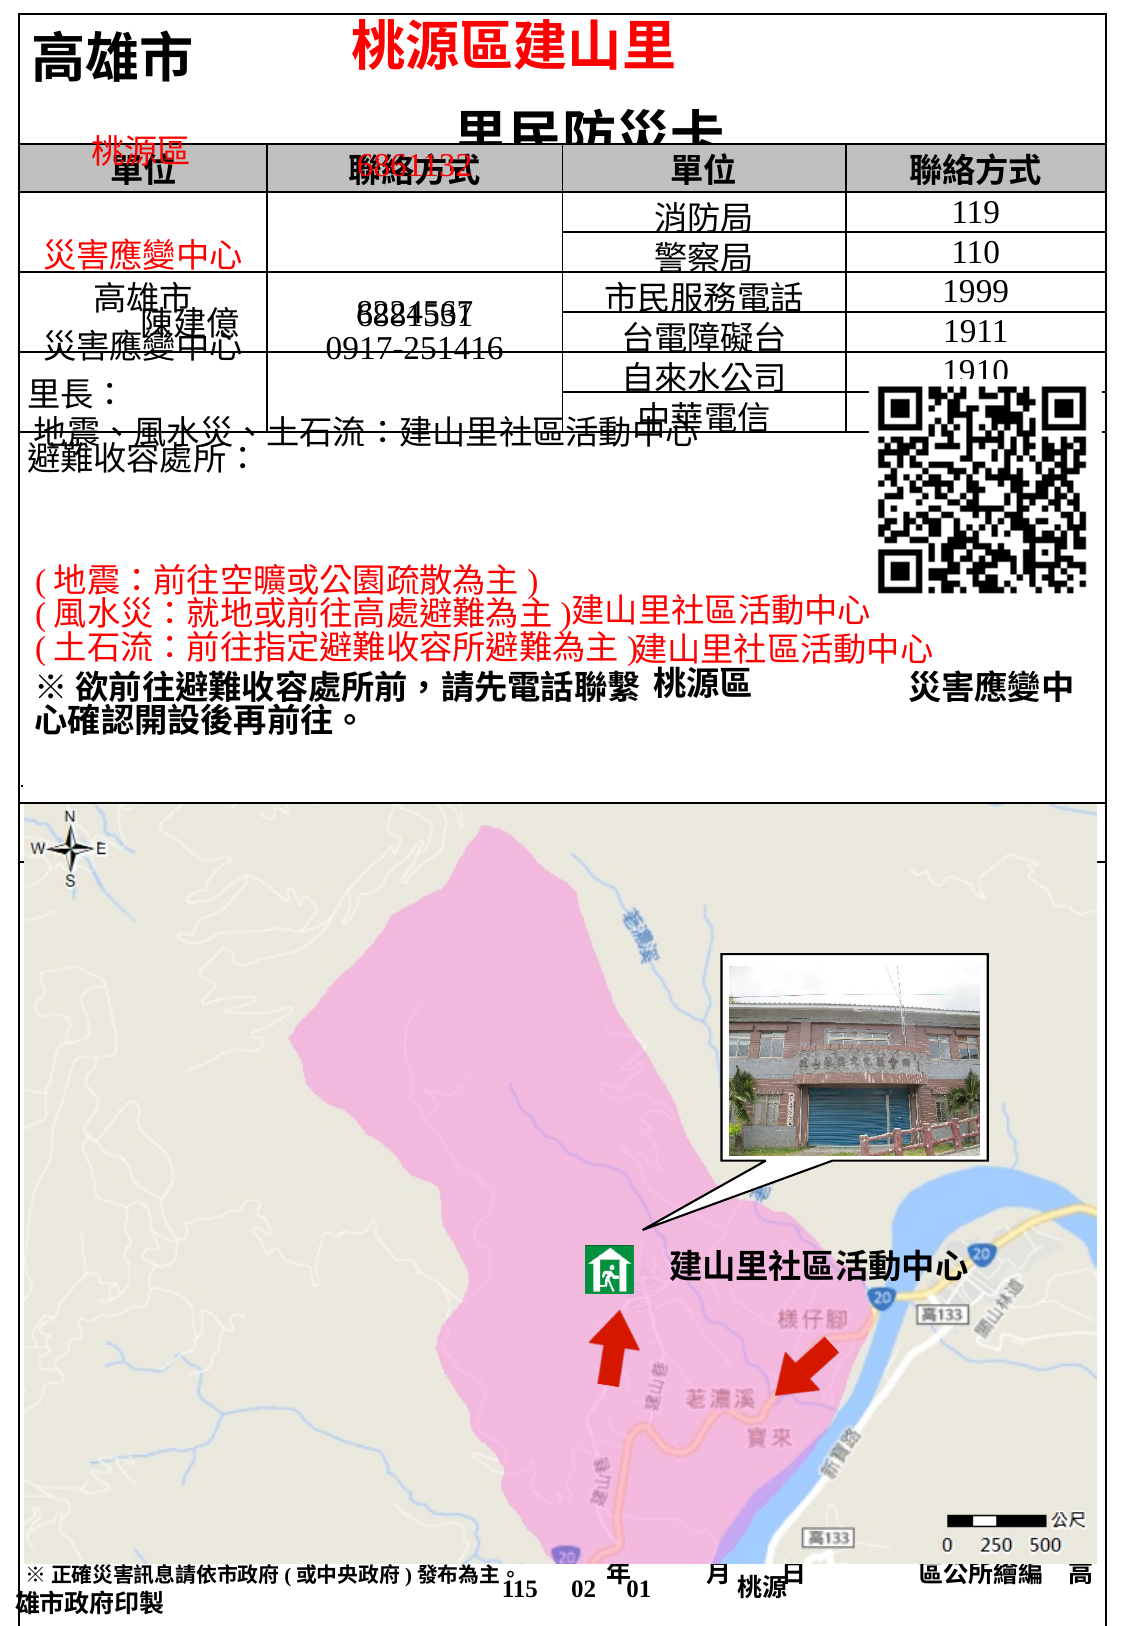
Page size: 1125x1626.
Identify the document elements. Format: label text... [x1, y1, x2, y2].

list 桃源 [670, 1568, 803, 1608]
text_box 建山里社區活動中心 [619, 620, 949, 676]
picture [24, 804, 1097, 1564]
list 桃源區 [44, 127, 238, 182]
list 01 [610, 1571, 667, 1608]
text_box 建山里社區活動中心 [654, 1237, 984, 1293]
text_box 建山里社區活動中心 [557, 582, 887, 637]
list 115 [483, 1571, 552, 1608]
list 6861132 [267, 126, 563, 207]
list 02 [552, 1571, 610, 1608]
list 桃源區 [620, 676, 787, 710]
list 地震、風水災、土石流：建山里社區活動中心 [19, 410, 869, 488]
text_box [642, 954, 988, 1230]
list 陳建億 [113, 285, 268, 366]
picture [869, 379, 1102, 606]
list 6881531 0917-251416 [267, 292, 563, 373]
title 桃源區建山里 [265, 18, 763, 77]
